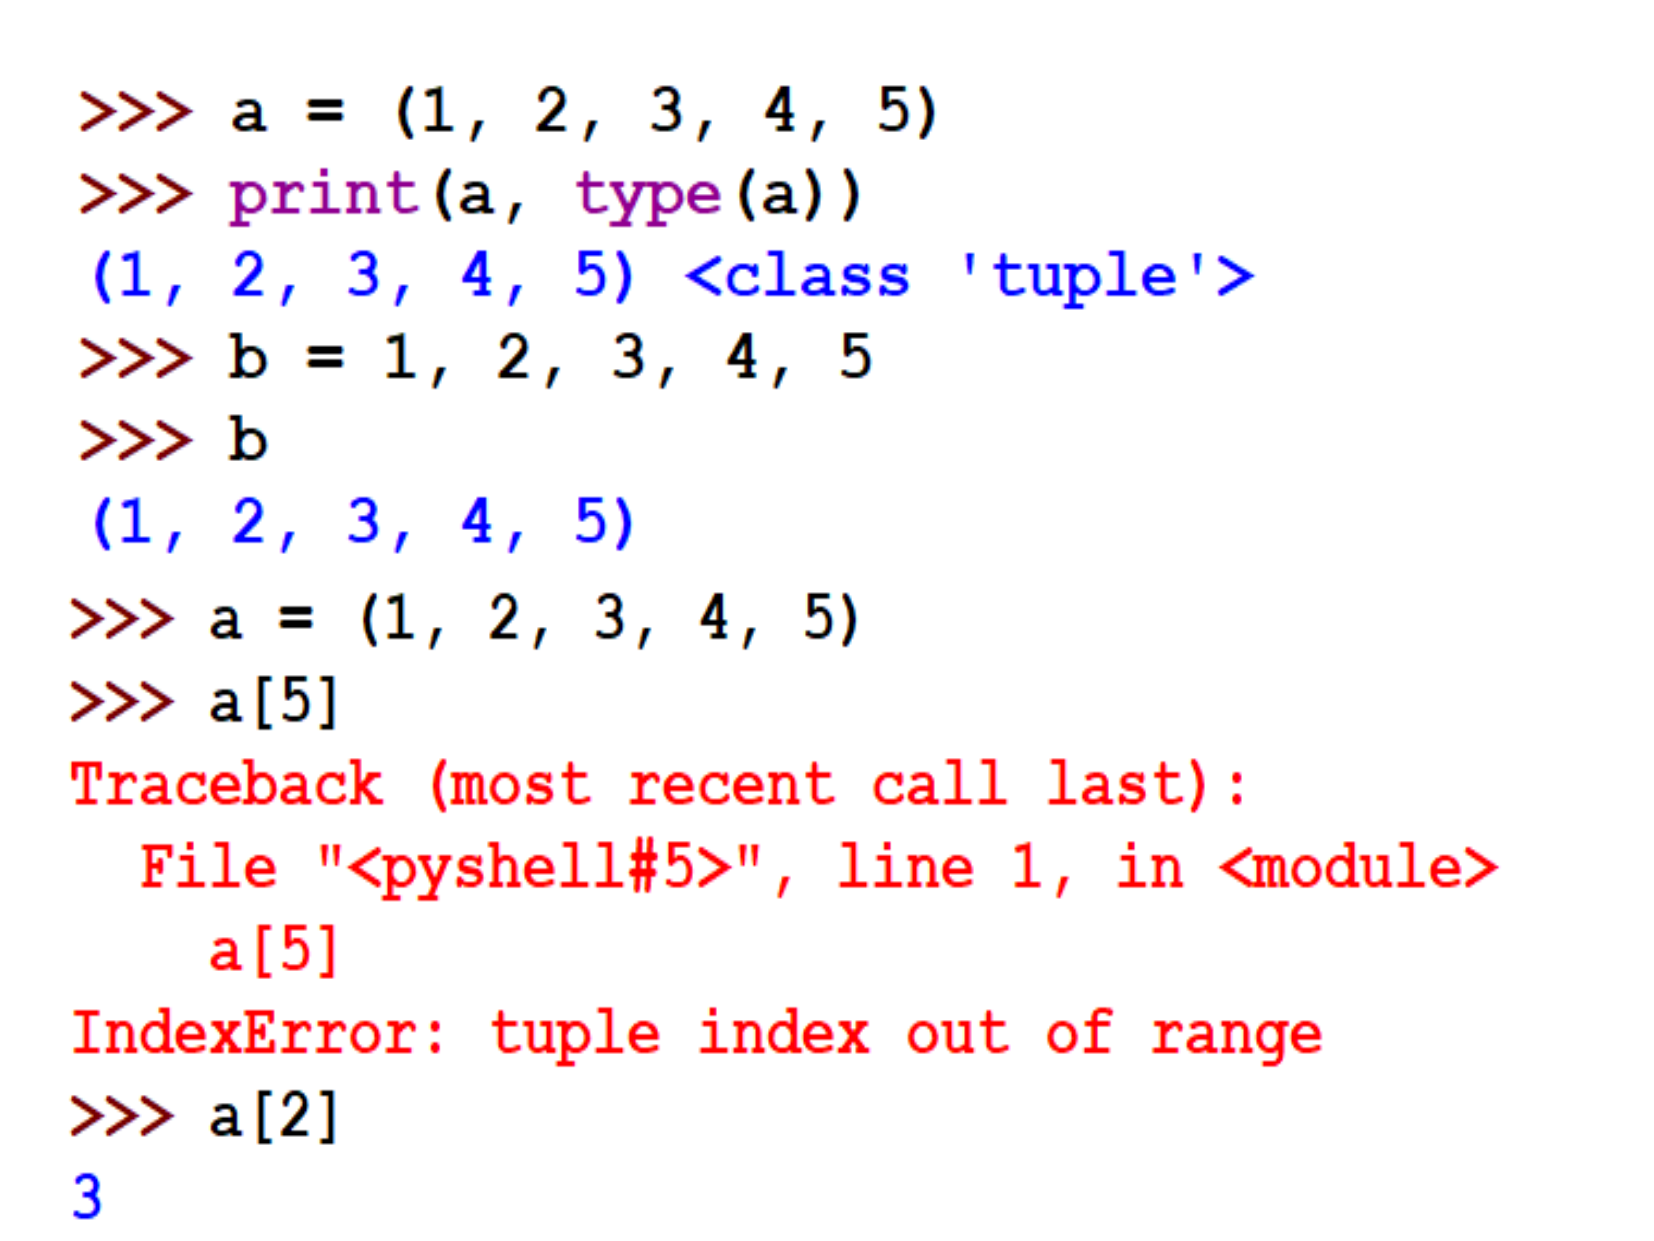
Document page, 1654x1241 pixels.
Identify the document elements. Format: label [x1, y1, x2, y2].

picture [59, 71, 1536, 1241]
